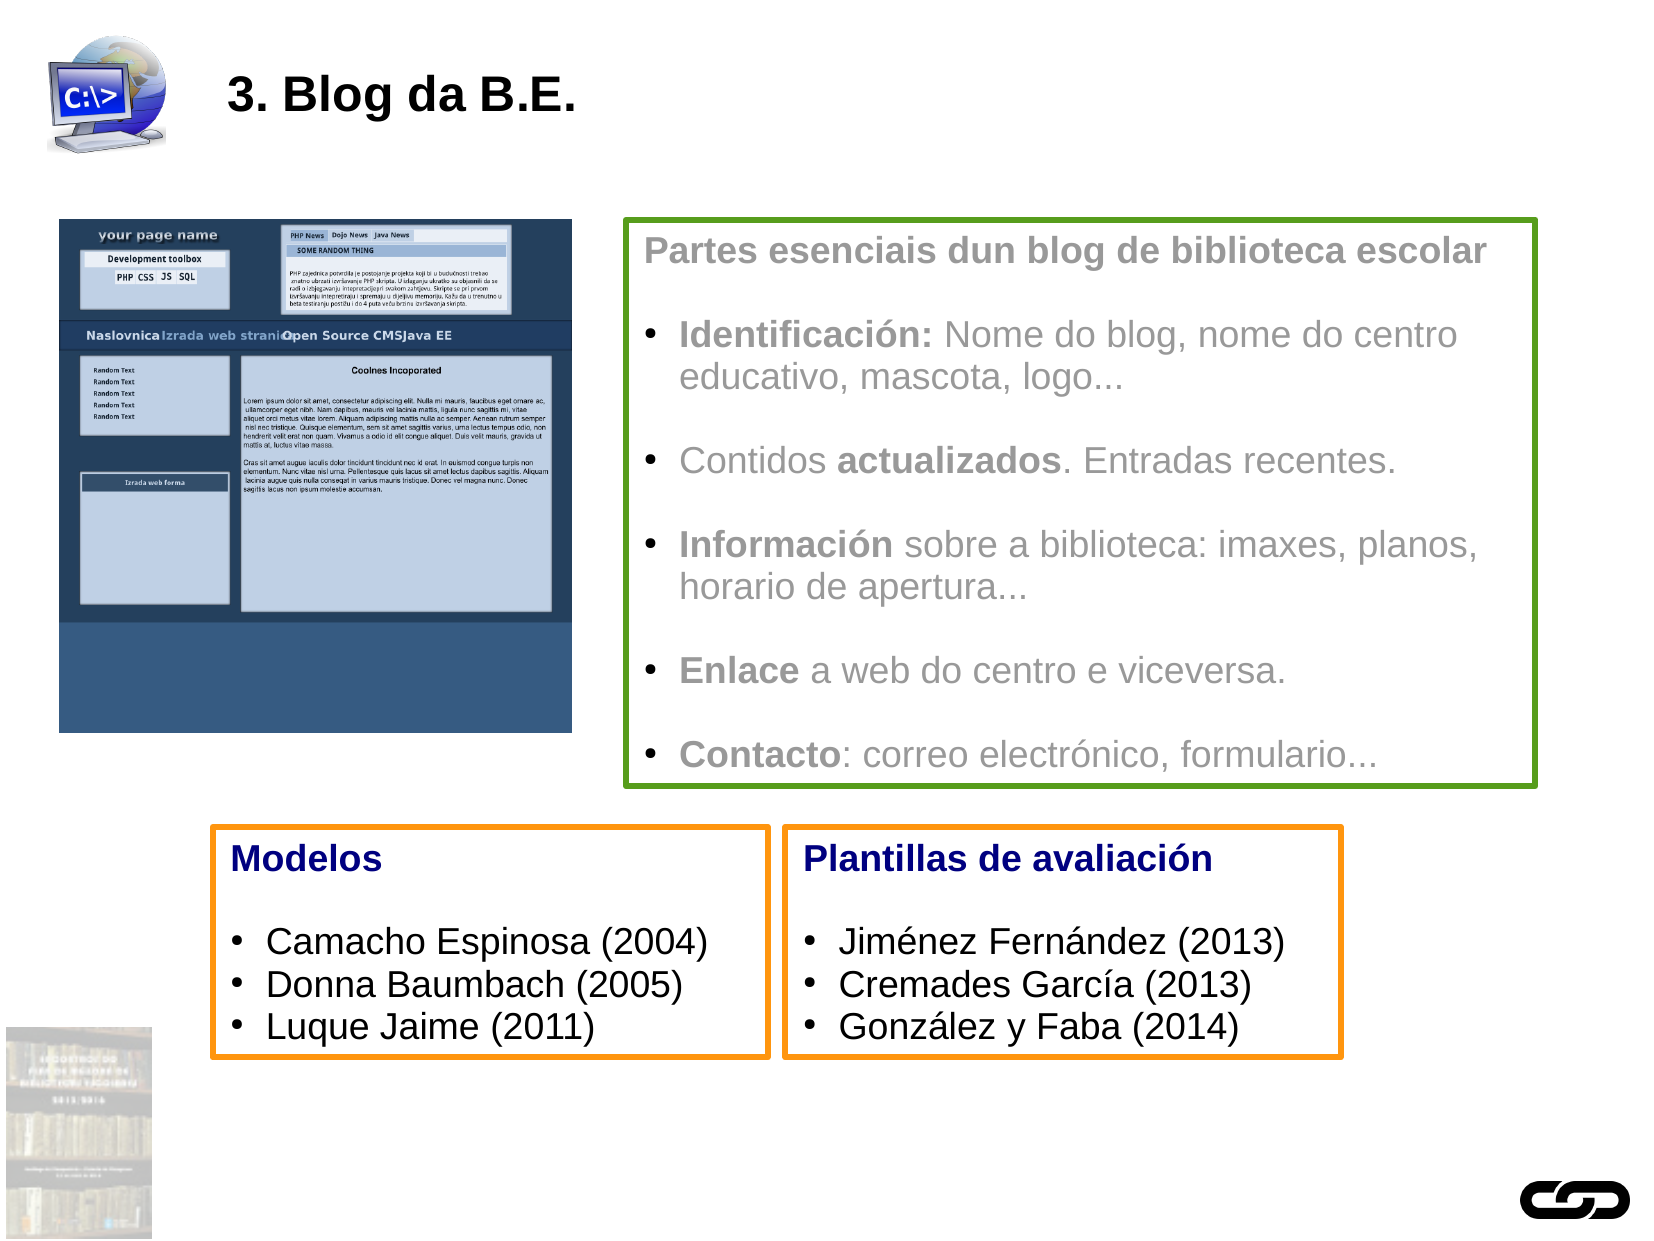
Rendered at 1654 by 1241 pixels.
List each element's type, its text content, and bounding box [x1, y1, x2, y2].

text_box Plantillas de avaliación Jiménez Fernández (2013) Cremades García (2013) González y Faba (2014) [785, 826, 1341, 1058]
picture [47, 35, 166, 154]
text_box Modelos Camacho Espinosa (2004) Donna Baumbach (2005) Luque Jaime (2011) [212, 826, 768, 1058]
text_box Partes esenciais dun blog de biblioteca escolar Identificación: Nome do blog, nome do centro educativo, mascota, logo... Contidos actualizados. Entradas recentes. Información sobre a biblioteca: imaxes, planos, horario de apertura... Enlace a web do centro e viceversa. Contacto: correo electrónico, formulario... [625, 219, 1536, 787]
text_box 3. Blog da B.E. [212, 59, 1075, 130]
picture [1520, 1181, 1630, 1220]
picture [6, 1027, 152, 1239]
picture [59, 219, 572, 733]
